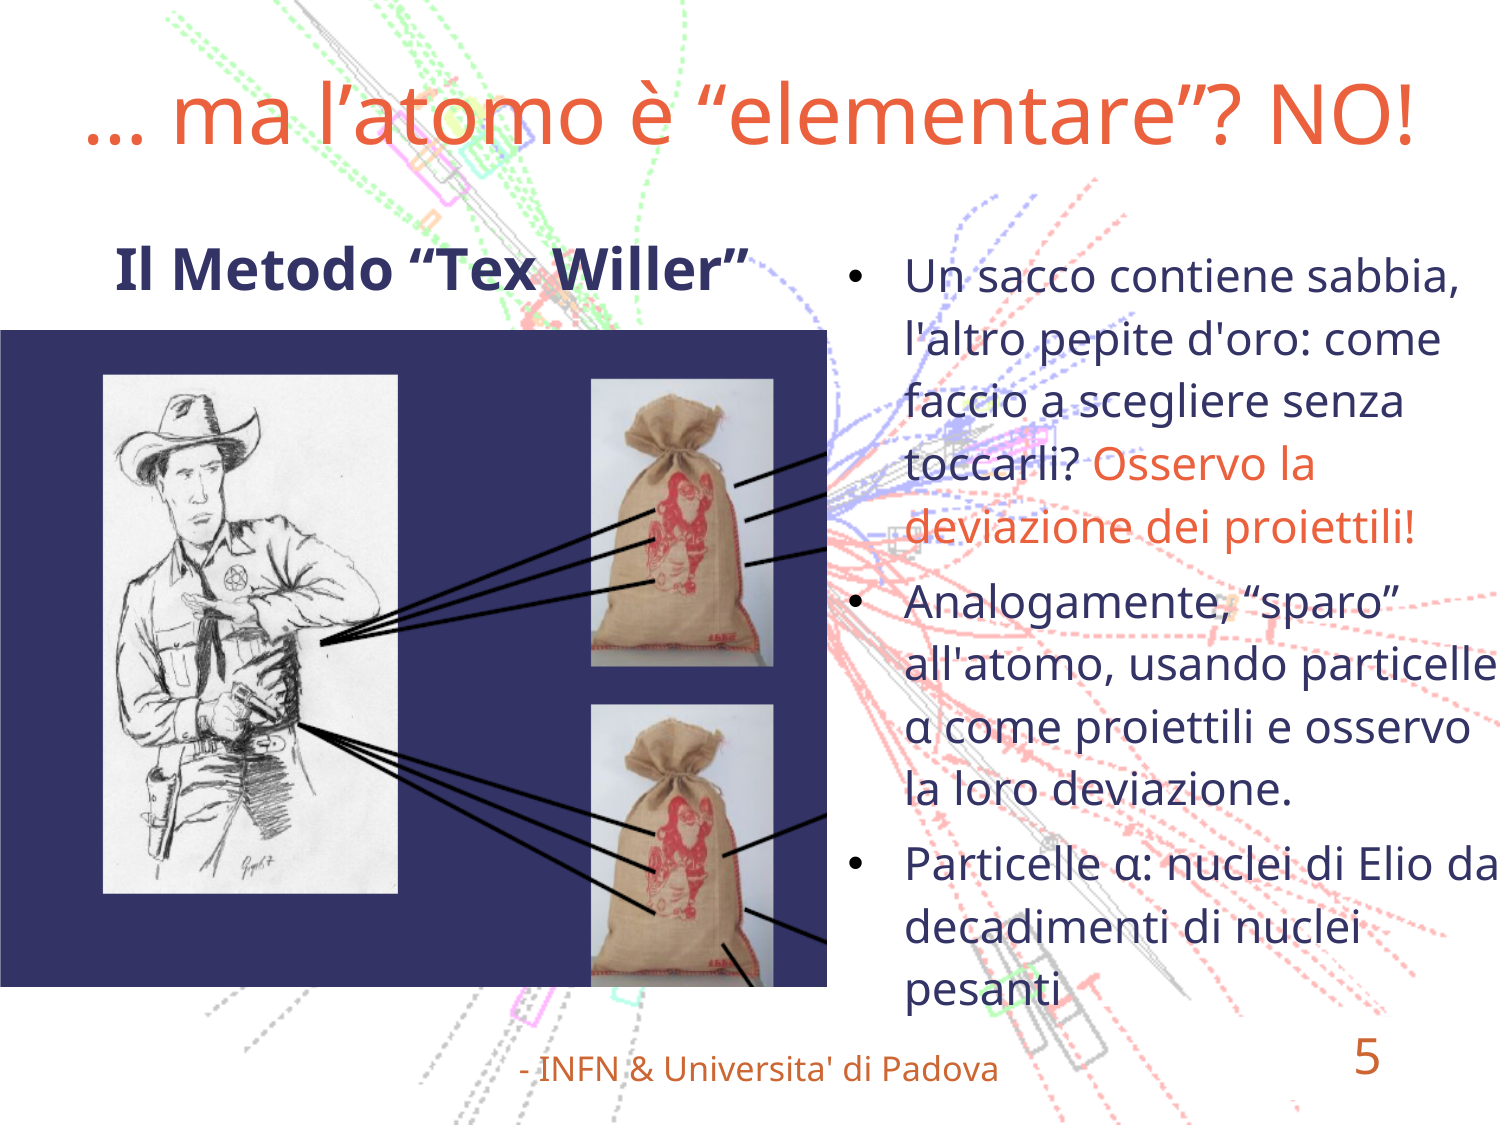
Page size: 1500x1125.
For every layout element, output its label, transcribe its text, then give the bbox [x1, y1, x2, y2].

picture [0, 0, 1500, 5]
text_box Il Metodo “Tex Willer” [100, 224, 1075, 310]
picture [0, 219, 1500, 1125]
list Un sacco contiene sabbia, l'altro pepite d'oro: come faccio a scegliere senza toccarli? Osservo la deviazione dei proiettili! Analogamente, “sparo” all'atomo, usando particelle α come proiettili e osservo la loro deviazione. Particelle α: nuclei di Elio da decadimenti di nuclei pesanti [832, 236, 1500, 1125]
title … ma l’atomo è “elementare”? NO! [0, 5, 1500, 219]
